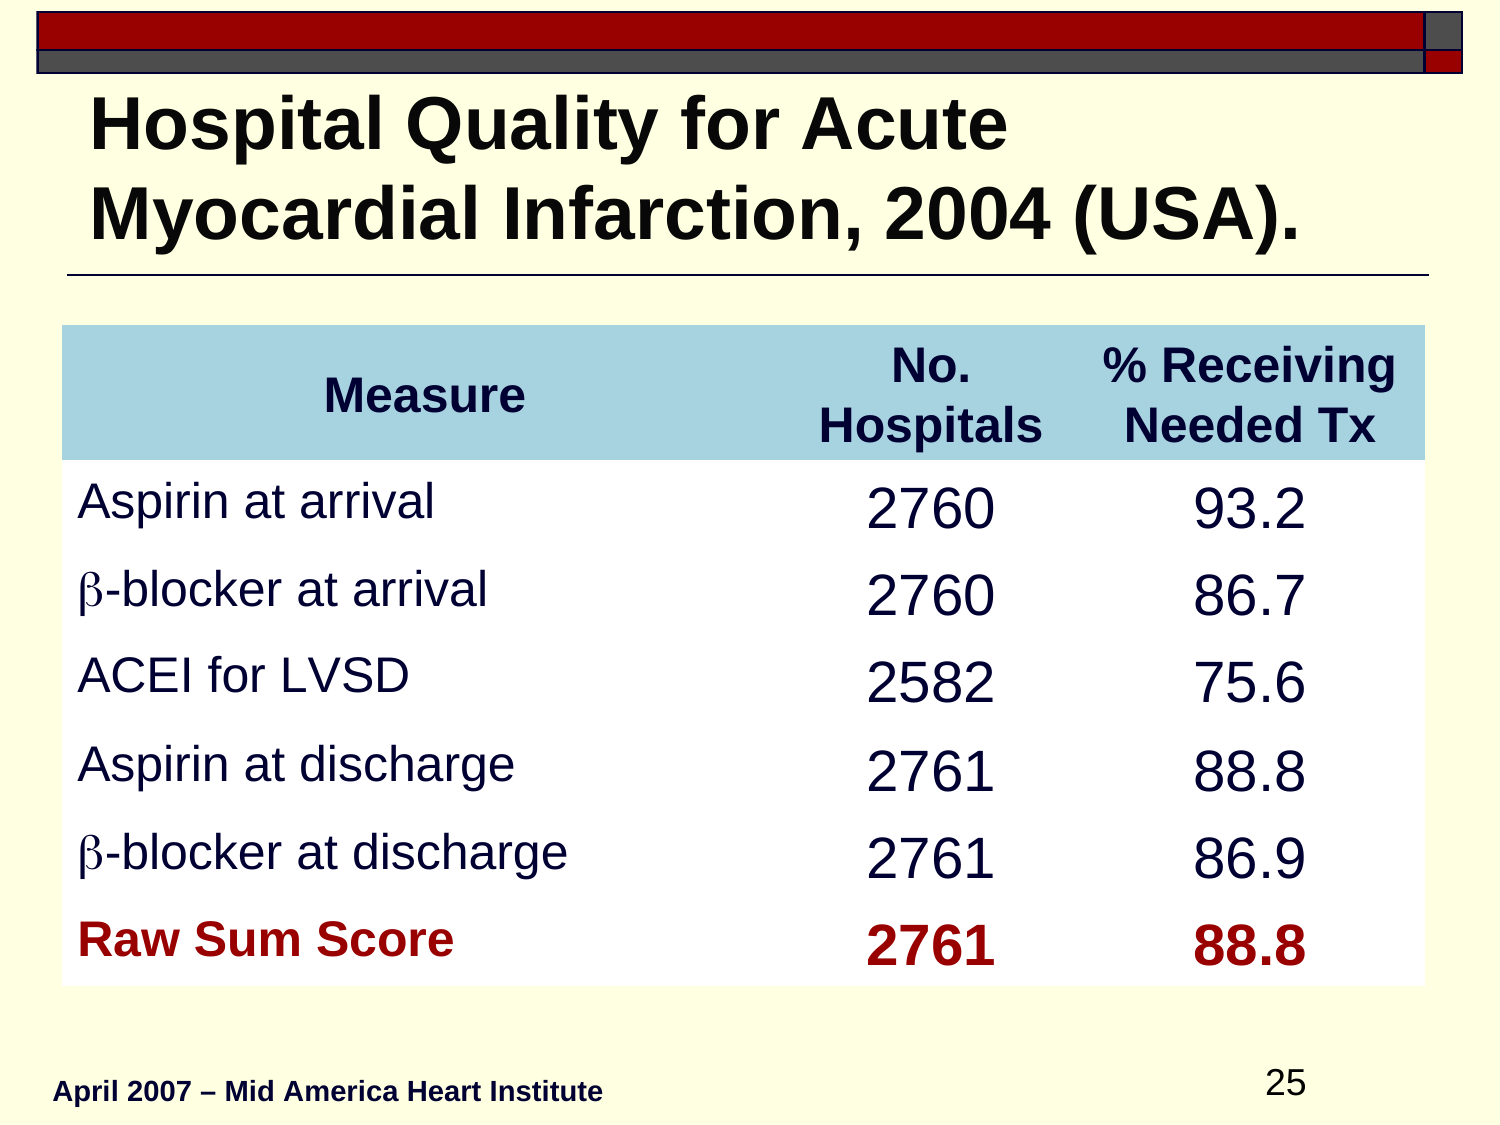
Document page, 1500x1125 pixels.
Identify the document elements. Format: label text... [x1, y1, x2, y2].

table_cell 88.8 [1075, 724, 1425, 812]
table_cell 2761 [788, 724, 1075, 812]
table_cell 2761 [788, 812, 1075, 899]
table_cell 88.8 [1075, 899, 1425, 986]
title Hospital Quality for Acute Myocardial Infarction, 2004 (USA). [75, 67, 1426, 263]
table_cell Aspirin at discharge [62, 724, 788, 812]
table_cell 2760 [788, 460, 1075, 549]
table_cell 2761 [788, 899, 1075, 986]
table_cell ACEI for LVSD [62, 634, 788, 724]
table_cell Raw Sum Score [62, 899, 788, 986]
table_cell Aspirin at arrival [62, 460, 788, 549]
table_header No. Hospitals [788, 325, 1075, 460]
table_cell -blocker at arrival [62, 549, 788, 634]
table_header Measure [62, 325, 788, 460]
table_cell 2582 [788, 634, 1075, 724]
table_header % Receiving Needed Tx [1075, 325, 1425, 460]
table_cell 93.2 [1075, 460, 1425, 549]
table_cell 2760 [788, 549, 1075, 634]
table_cell -blocker at discharge [62, 812, 788, 899]
table_cell 86.7 [1075, 549, 1425, 634]
table_cell 75.6 [1075, 634, 1425, 724]
table_cell 86.9 [1075, 812, 1425, 899]
